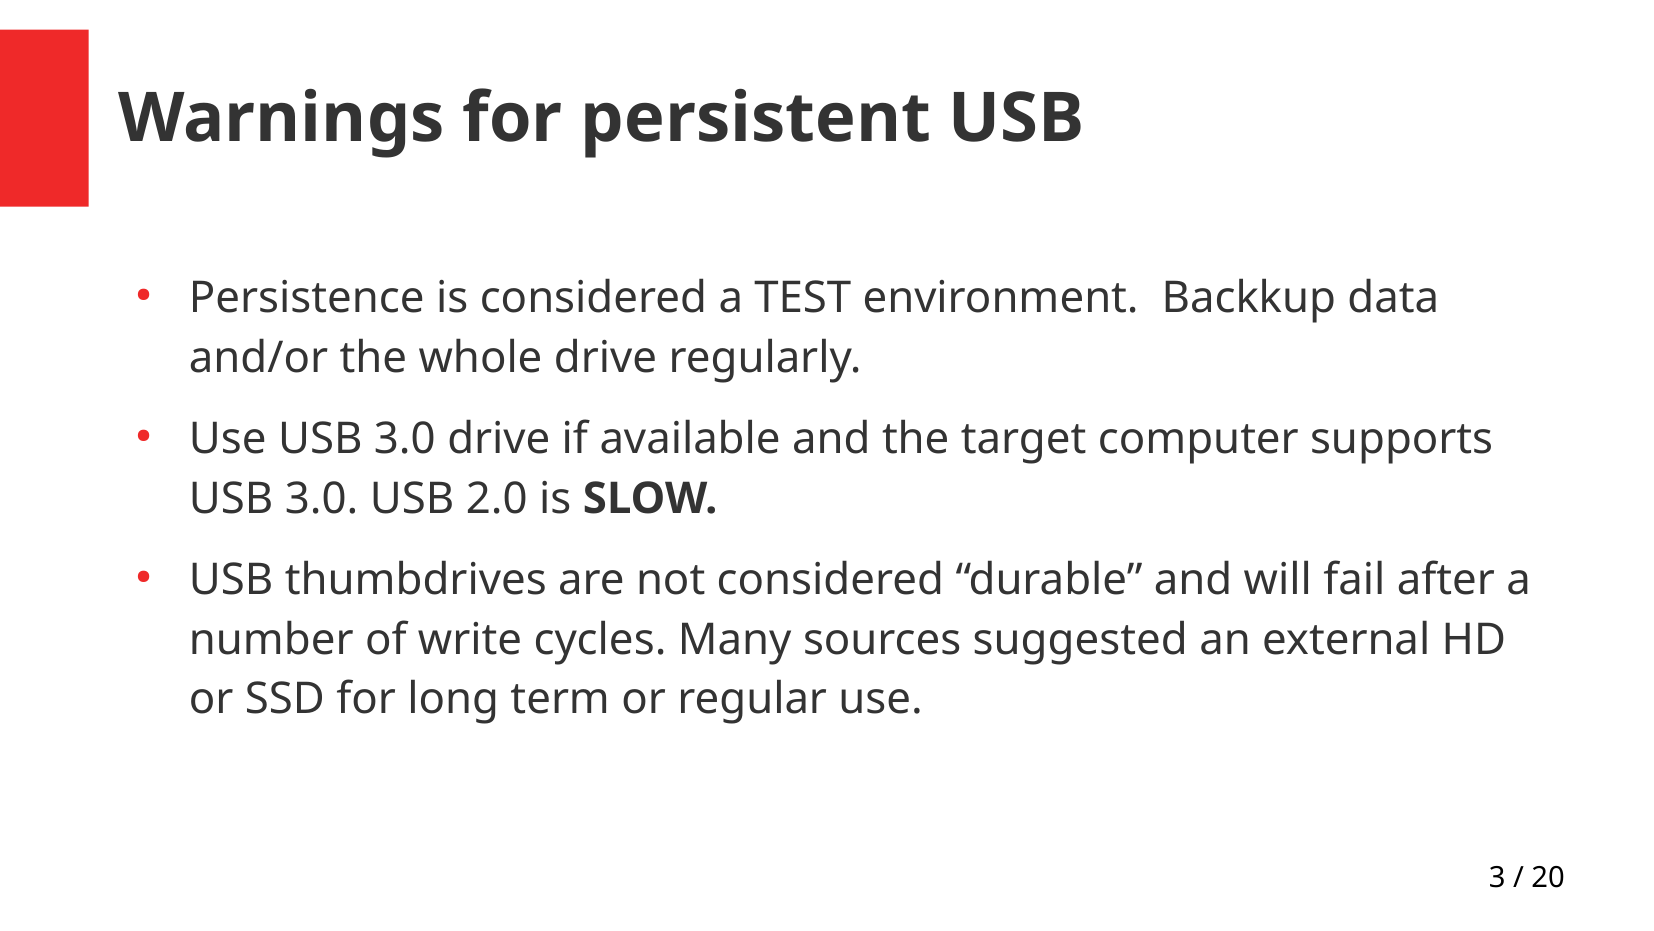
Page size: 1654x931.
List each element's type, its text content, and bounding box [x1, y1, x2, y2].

list Persistence is considered a TEST environment. Backkup data and/or the whole drive regularly. Use USB 3.0 drive if available and the target computer supports USB 3.0. USB 2.0 is SLOW. USB thumbdrives are not considered “durable” and will fail after a number of write cycles. Many sources suggested an external HD or SSD for long term or regular use. [118, 265, 1536, 806]
title Warnings for persistent USB [118, 37, 1571, 193]
